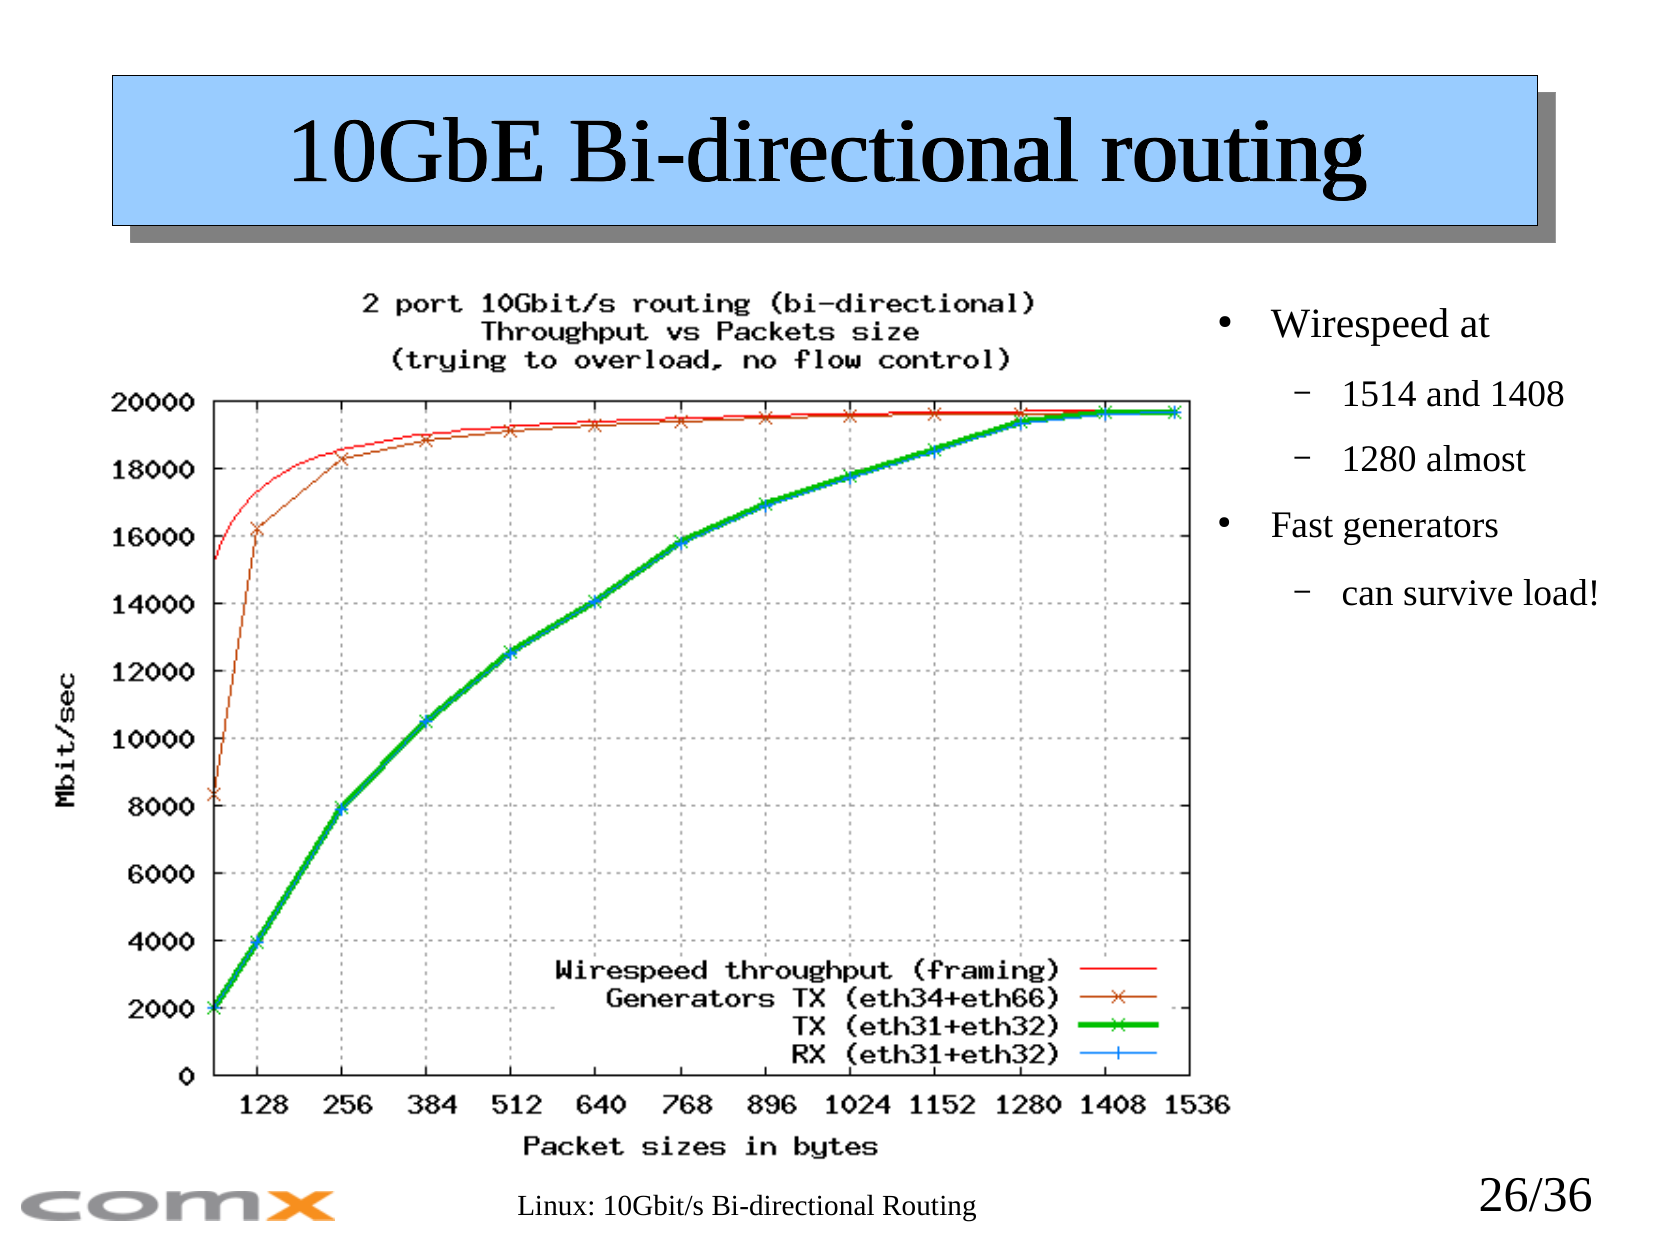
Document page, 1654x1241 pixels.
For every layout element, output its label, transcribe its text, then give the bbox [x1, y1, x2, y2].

picture [37, 262, 1238, 1162]
picture [21, 1191, 335, 1221]
list Wirespeed at 1514 and 1408 1280 almost Fast generators can survive load! [1200, 300, 1613, 976]
title 10GbE Bi-directional routing [116, 75, 1538, 226]
